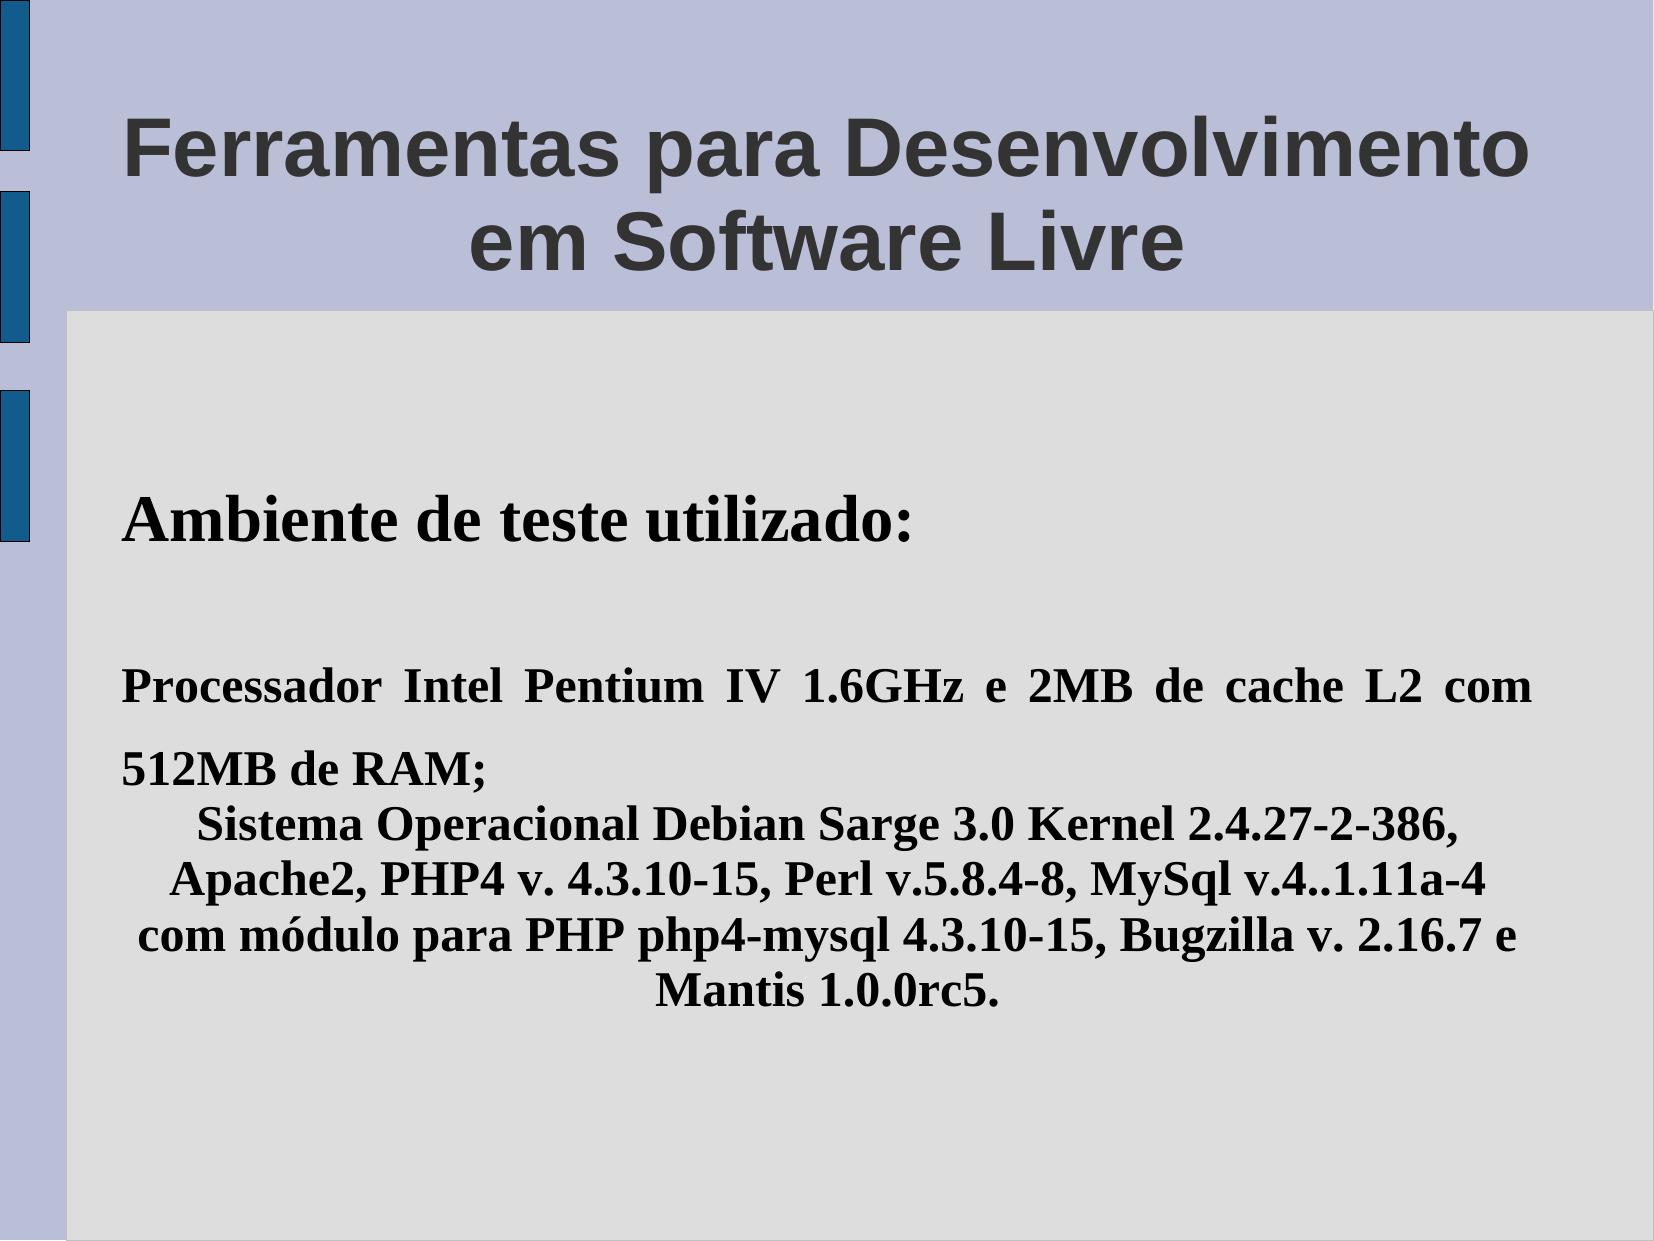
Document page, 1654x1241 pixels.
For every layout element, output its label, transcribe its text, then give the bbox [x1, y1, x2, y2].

subtitle Ambiente de teste utilizado: Processador Intel Pentium IV 1.6GHz e 2MB de cache L2 com 512MB de RAM; Sistema Operacional Debian Sarge 3.0 Kernel 2.4.27-2-386, Apache2, PHP4 v. 4.3.10-15, Perl v.5.8.4-8, MySql v.4..1.11a-4 com módulo para PHP php4-mysql 4.3.10-15, Bugzilla v. 2.16.7 e Mantis 1.0.0rc5. [121, 344, 1534, 1127]
title Ferramentas para Desenvolvimento em Software Livre [121, 91, 1534, 299]
